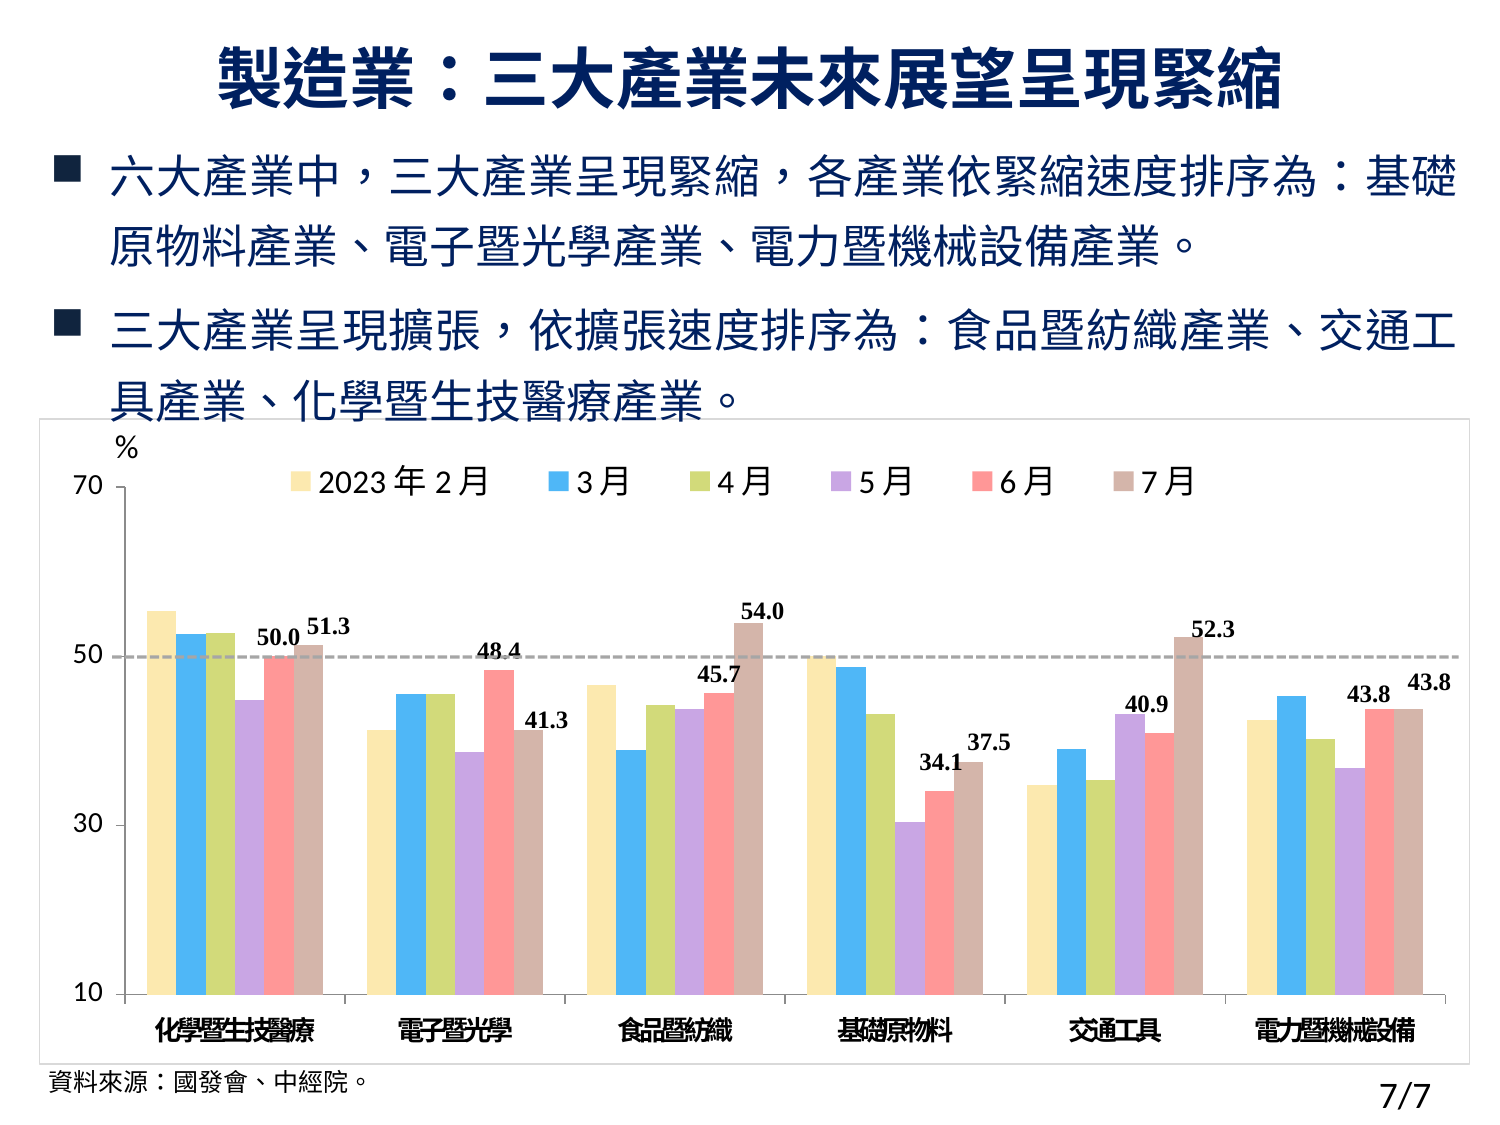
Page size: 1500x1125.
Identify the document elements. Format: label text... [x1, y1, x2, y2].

text_box % [100, 418, 195, 473]
text_box 六大產業中，三大產業呈現緊縮，各產業依緊縮速度排序為：基礎原物料產業、電子暨光學產業、電力暨機械設備產業。 三大產業呈現擴張，依擴張速度排序為：食品暨紡織產業、交通工具產業、化學暨生技醫療產業。 [5, 116, 1489, 419]
title 製造業：三大產業未來展望呈現緊縮 [0, 0, 1500, 150]
chart [38, 418, 1471, 1064]
text_box 資料來源：國發會、中經院。 [33, 1064, 1500, 1105]
